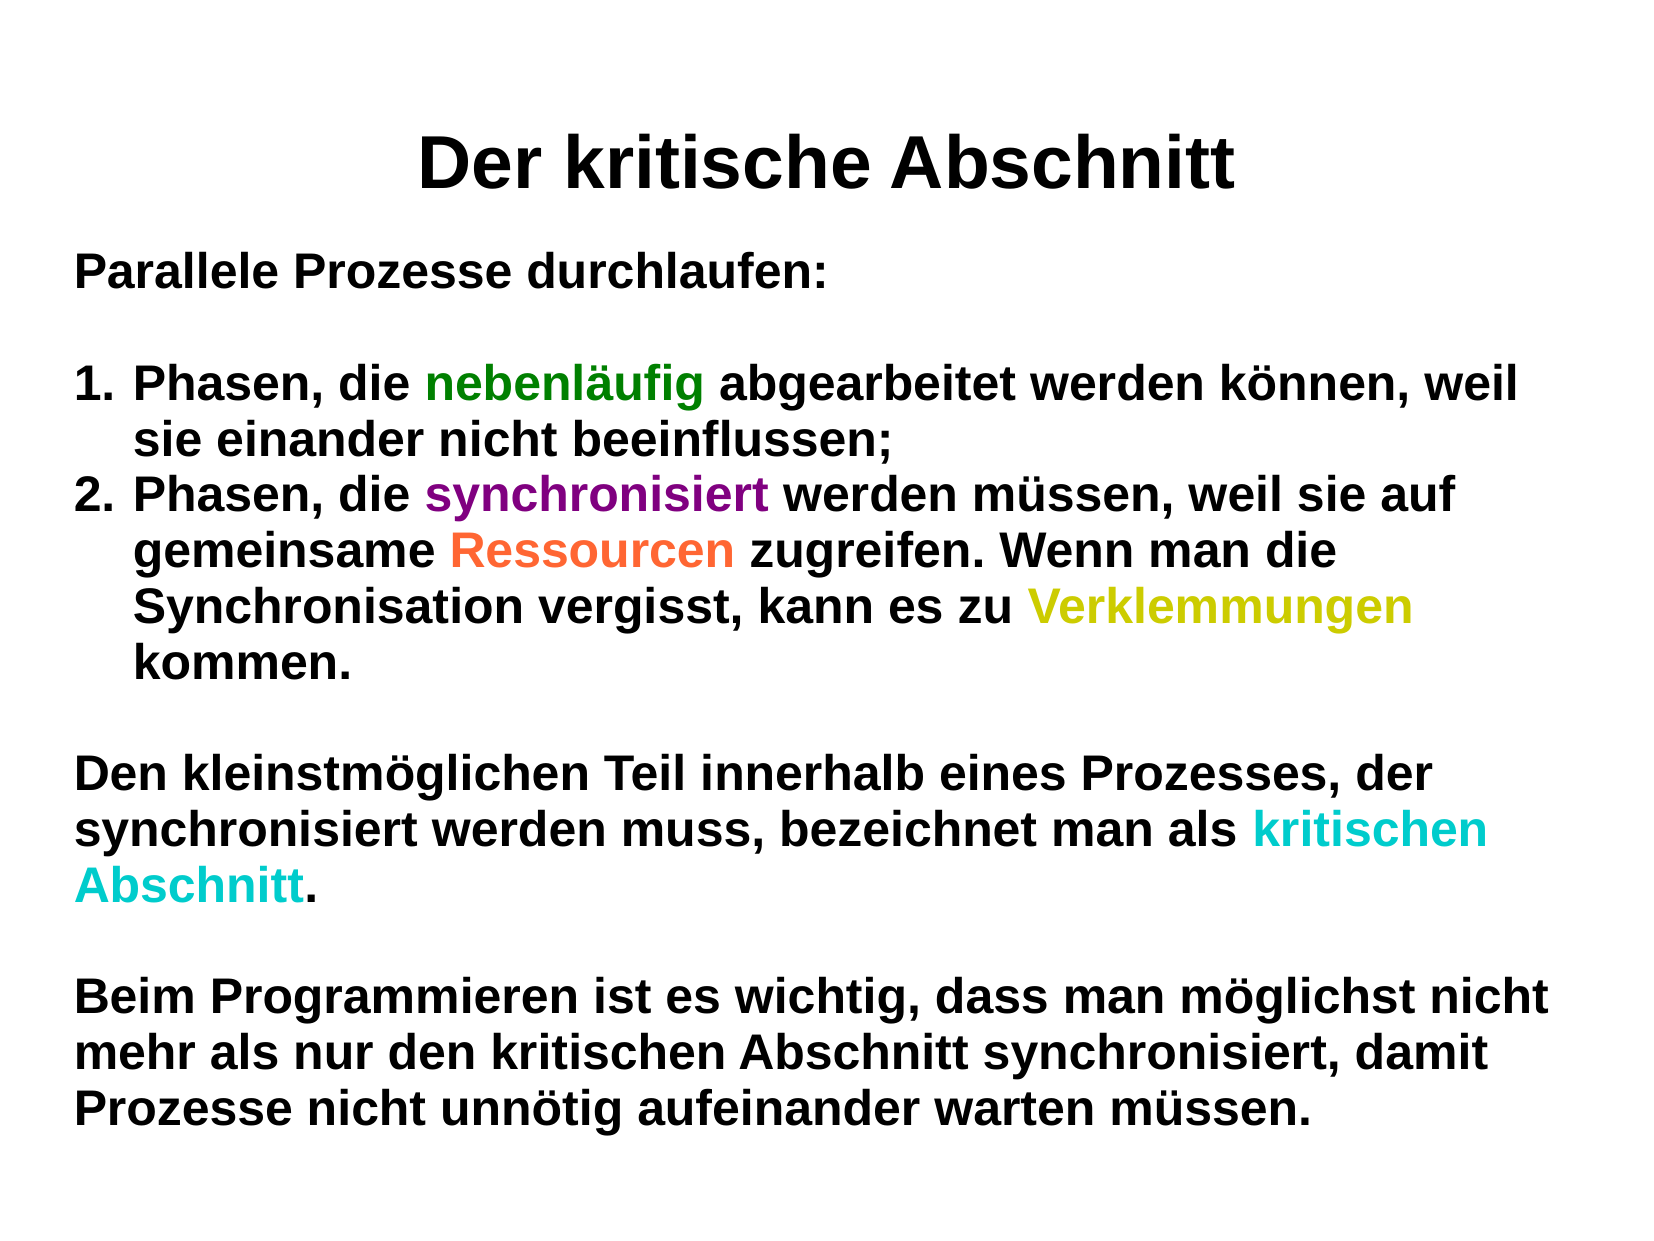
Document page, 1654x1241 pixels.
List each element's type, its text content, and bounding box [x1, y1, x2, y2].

text_box Parallele Prozesse durchlaufen: Phasen, die nebenläufig abgearbeitet werden können, weil sie einander nicht beeinflussen; Phasen, die synchronisiert werden müssen, weil sie auf gemeinsame Ressourcen zugreifen. Wenn man die Synchronisation vergisst, kann es zu Verklemmungen kommen. Den kleinstmöglichen Teil innerhalb eines Prozesses, der synchronisiert werden muss, bezeichnet man als kritischen Abschnitt. Beim Programmieren ist es wichtig, dass man möglichst nicht mehr als nur den kritischen Abschnitt synchronisiert, damit Prozesse nicht unnötig aufeinander warten müssen. [59, 236, 1595, 1163]
title Der kritische Abschnitt [88, 78, 1565, 236]
